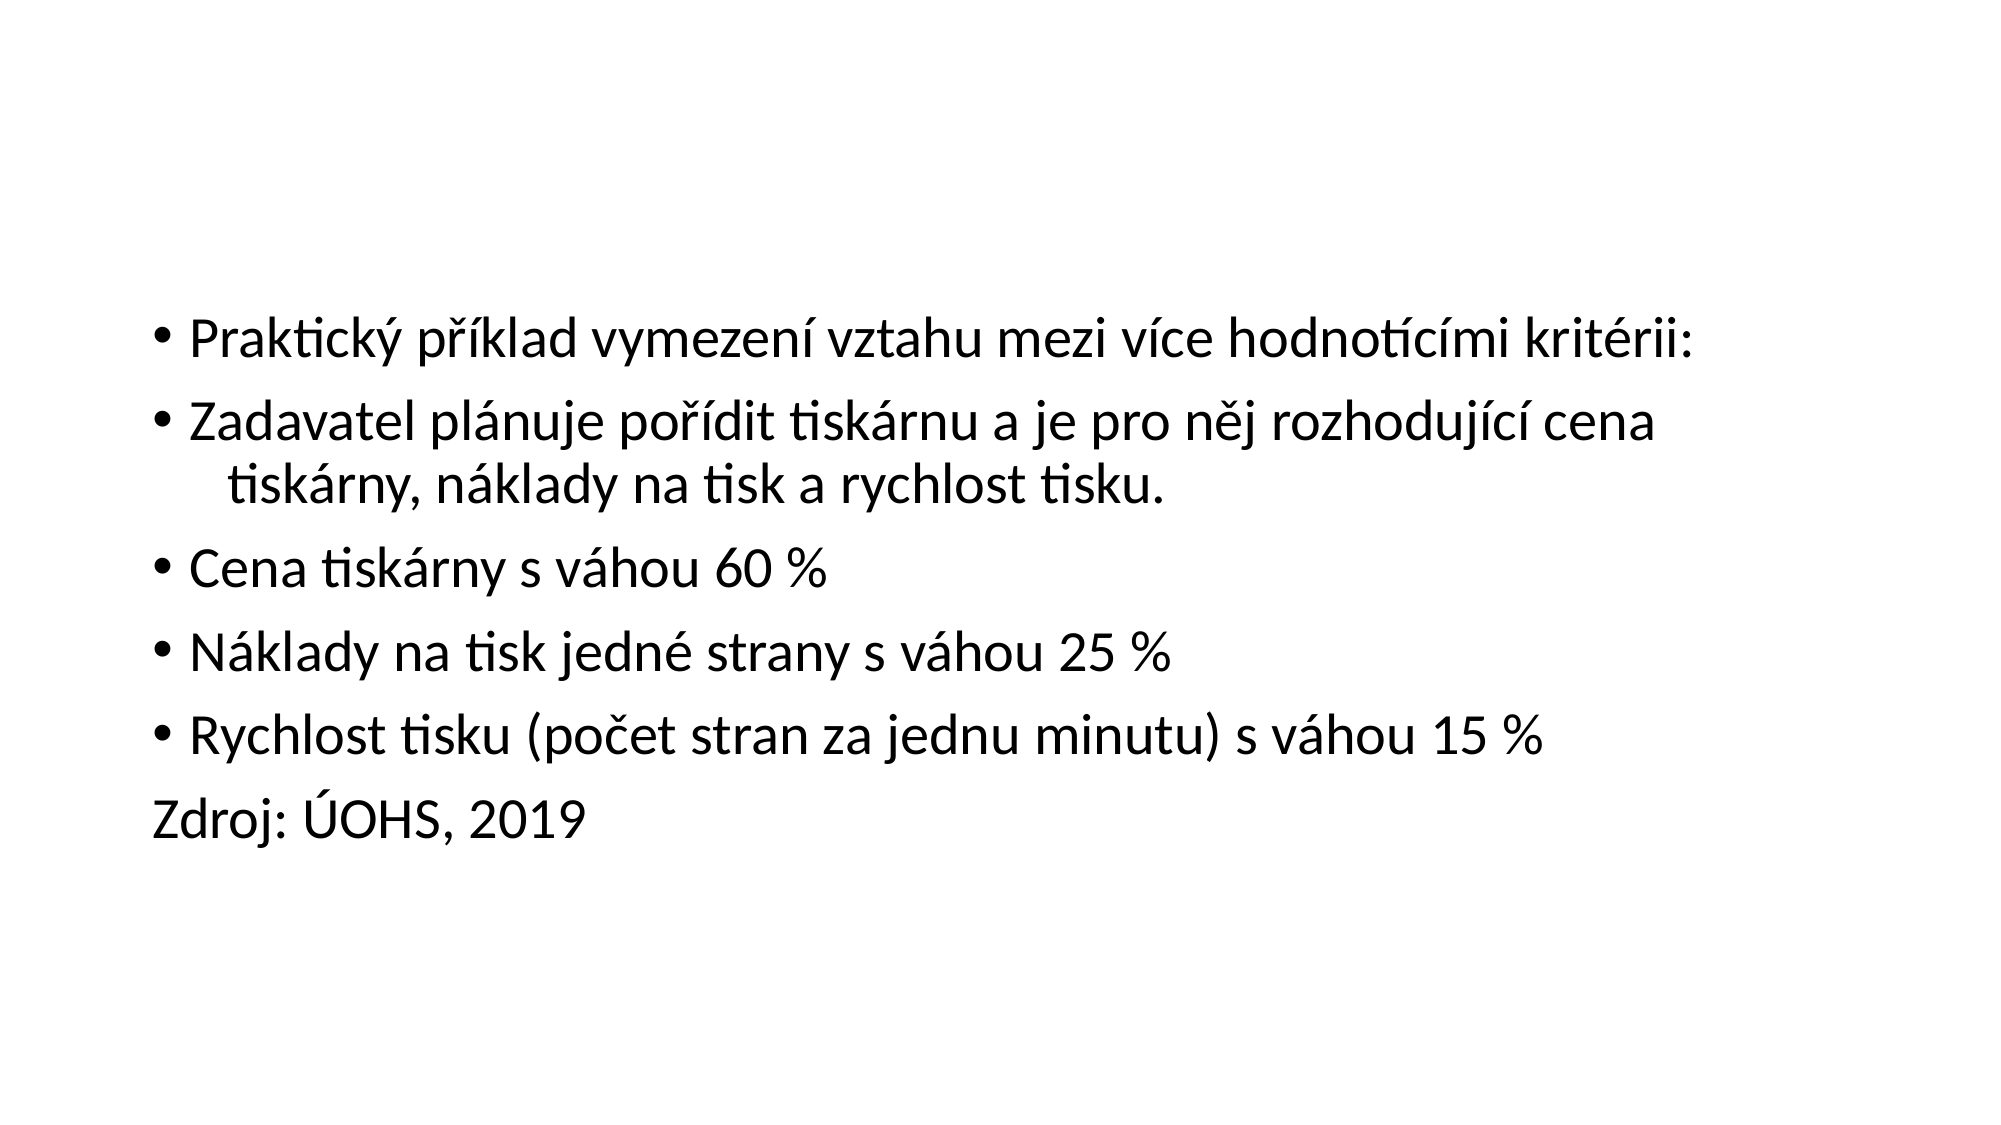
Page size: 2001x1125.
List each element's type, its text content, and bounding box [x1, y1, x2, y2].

list Praktický příklad vymezení vztahu mezi více hodnotícími kritérii: Zadavatel plánuje pořídit tiskárnu a je pro něj rozhodující cena tiskárny, náklady na tisk a rychlost tisku. Cena tiskárny s váhou 60 % Náklady na tisk jedné strany s váhou 25 % Rychlost tisku (počet stran za jednu minutu) s váhou 15 % Zdroj: ÚOHS, 2019 [137, 299, 1863, 1014]
